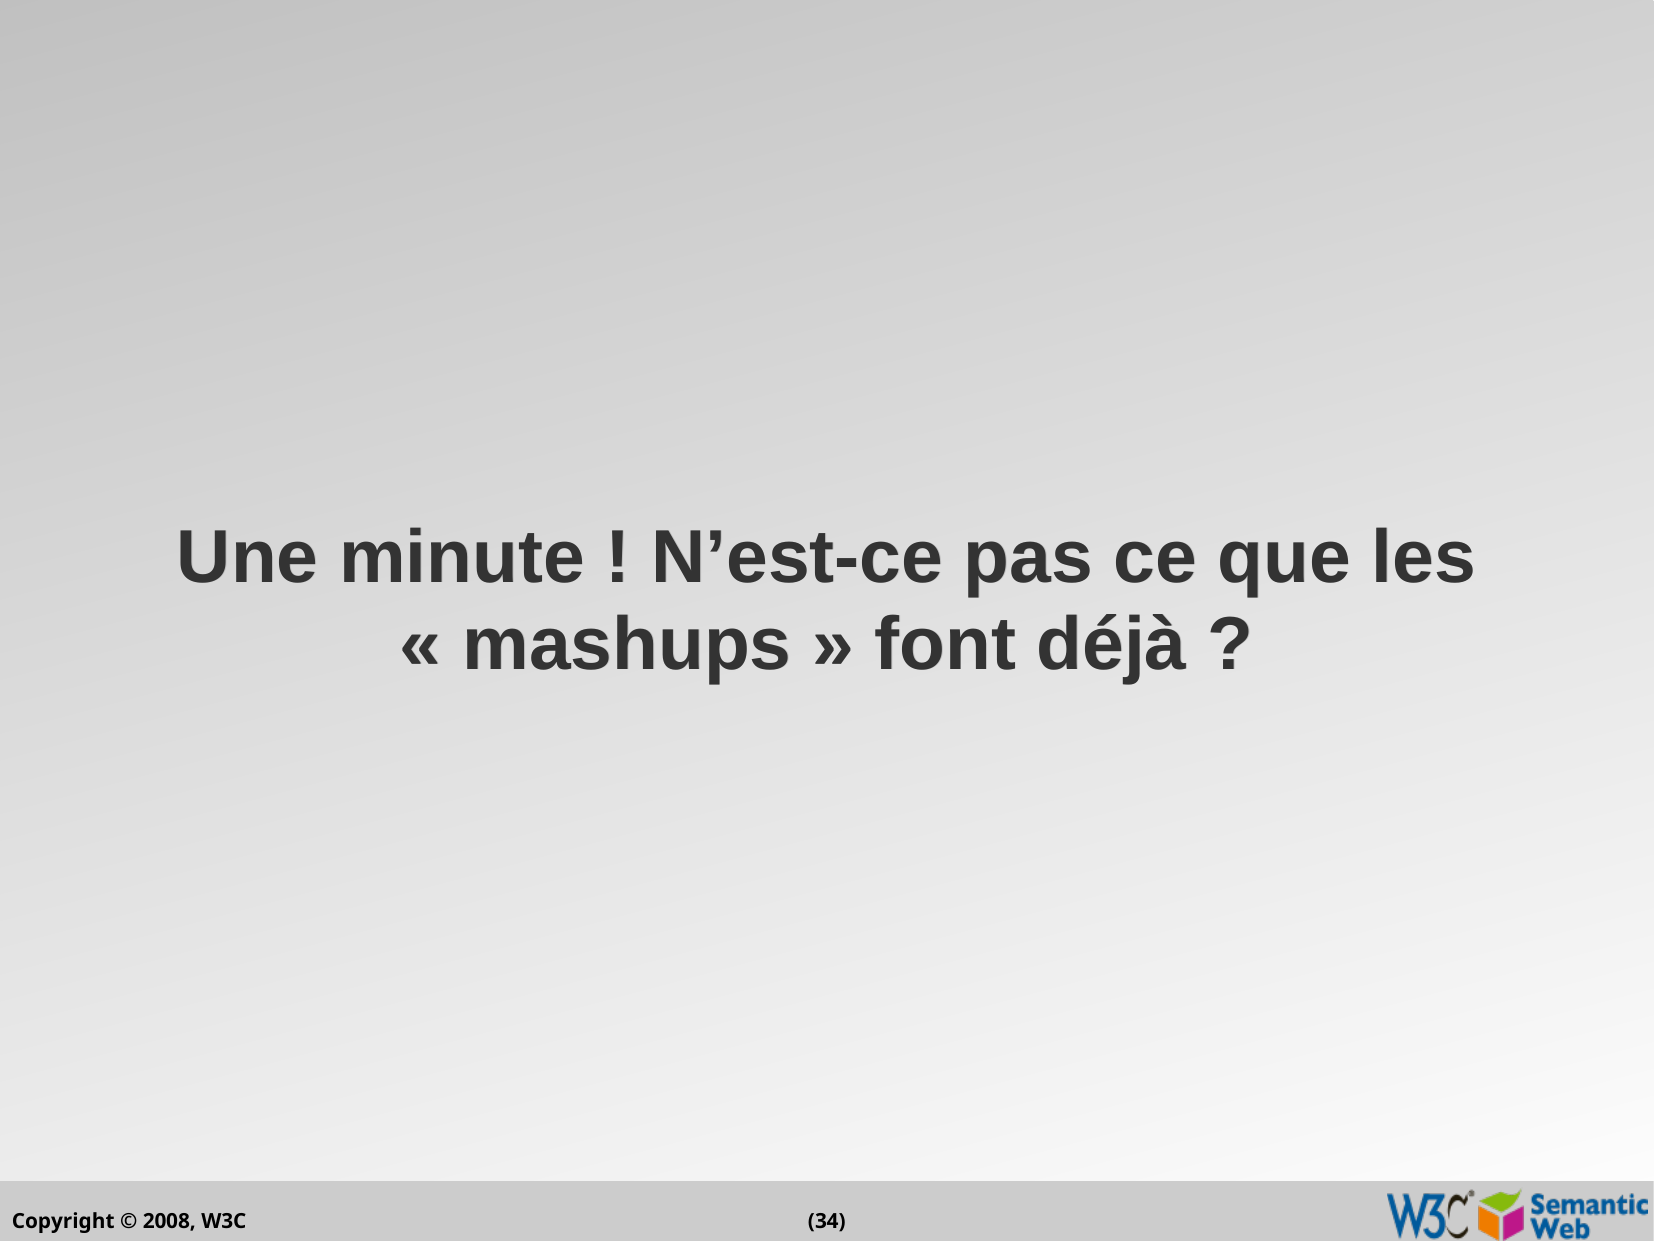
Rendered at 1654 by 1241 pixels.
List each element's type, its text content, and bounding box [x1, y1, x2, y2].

picture [1387, 1187, 1648, 1241]
title Une minute ! N’est-ce pas ce que les « mashups » font déjà ? [59, 512, 1595, 684]
